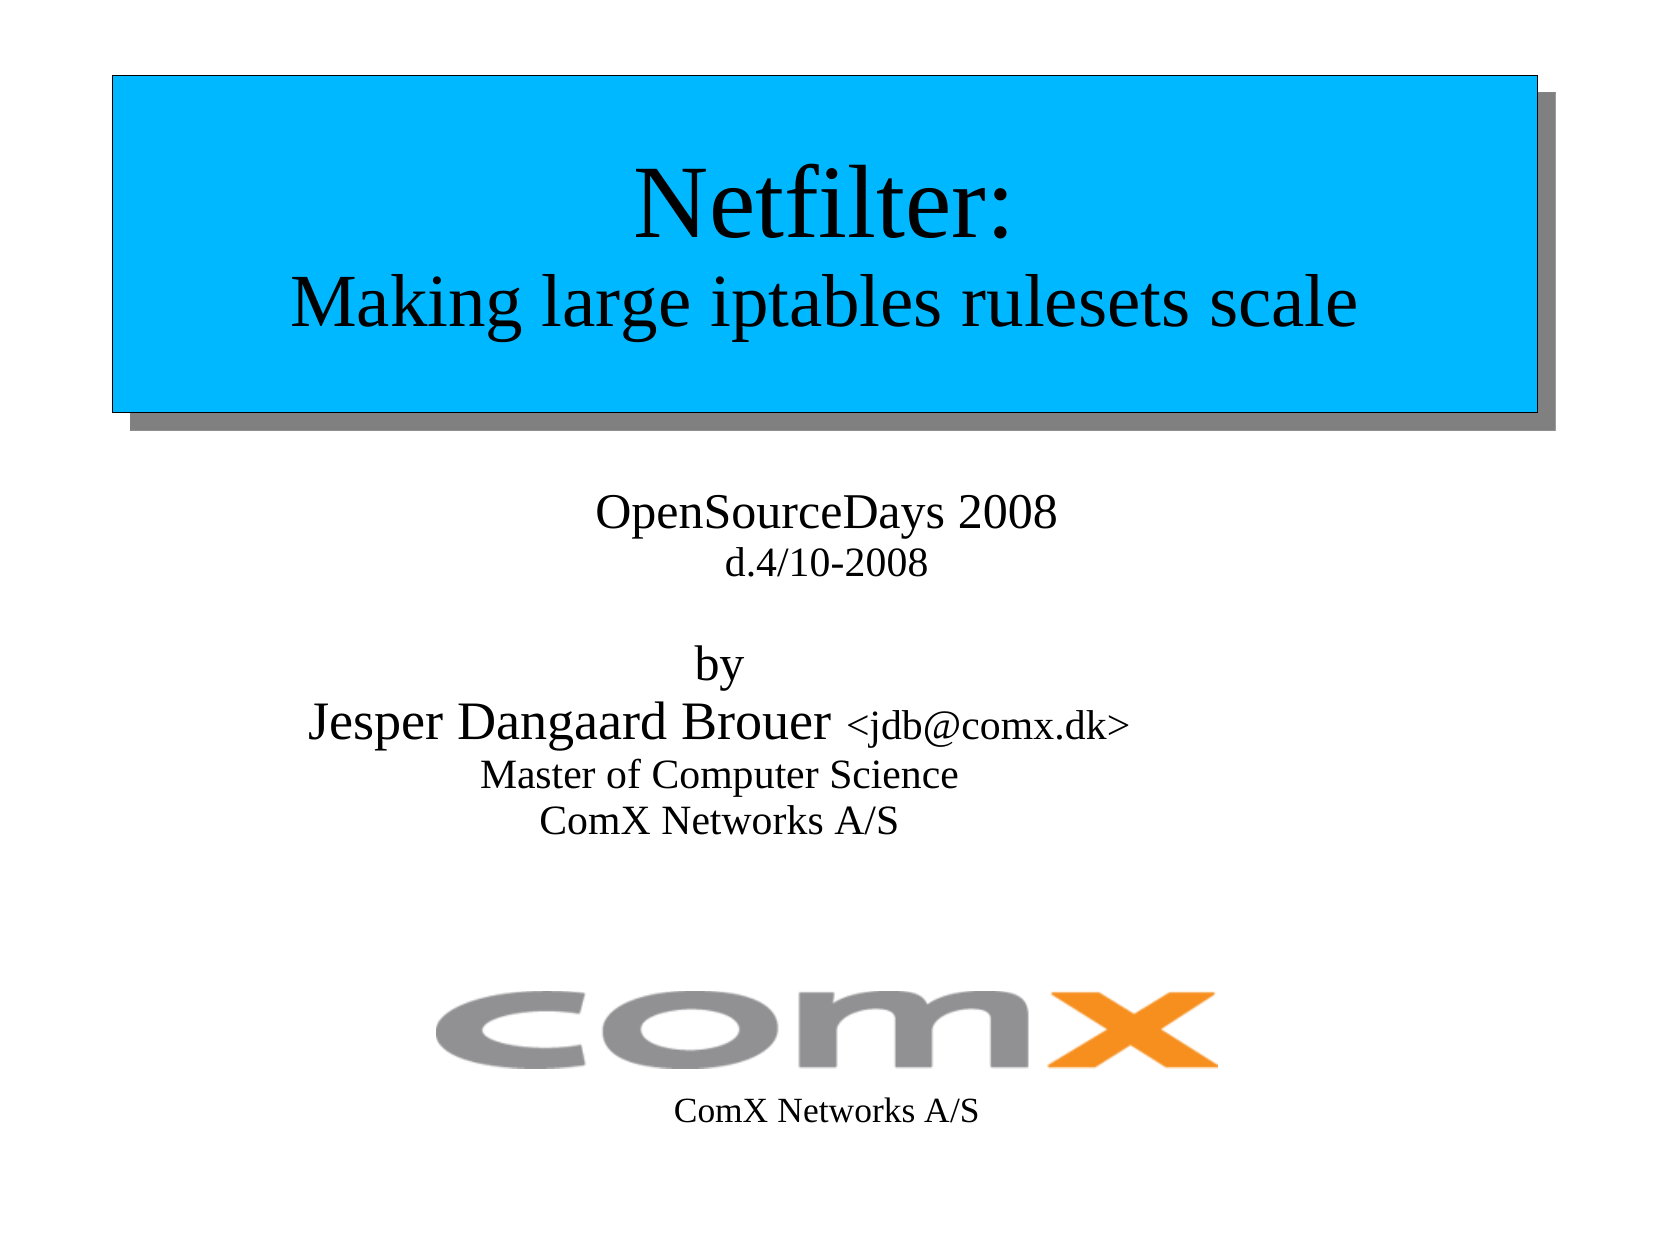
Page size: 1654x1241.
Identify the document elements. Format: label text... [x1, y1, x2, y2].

text_box Netfilter: Making large iptables rulesets scale [112, 75, 1538, 413]
picture [436, 991, 1218, 1069]
text_box ComX Networks A/S [597, 1075, 1057, 1182]
text_box OpenSourceDays 2008 d.4/10-2008 [466, 468, 1188, 612]
text_box by Jesper Dangaard Brouer <jdb@comx.dk> Master of Computer Science ComX Networks A/S [293, 620, 1361, 878]
